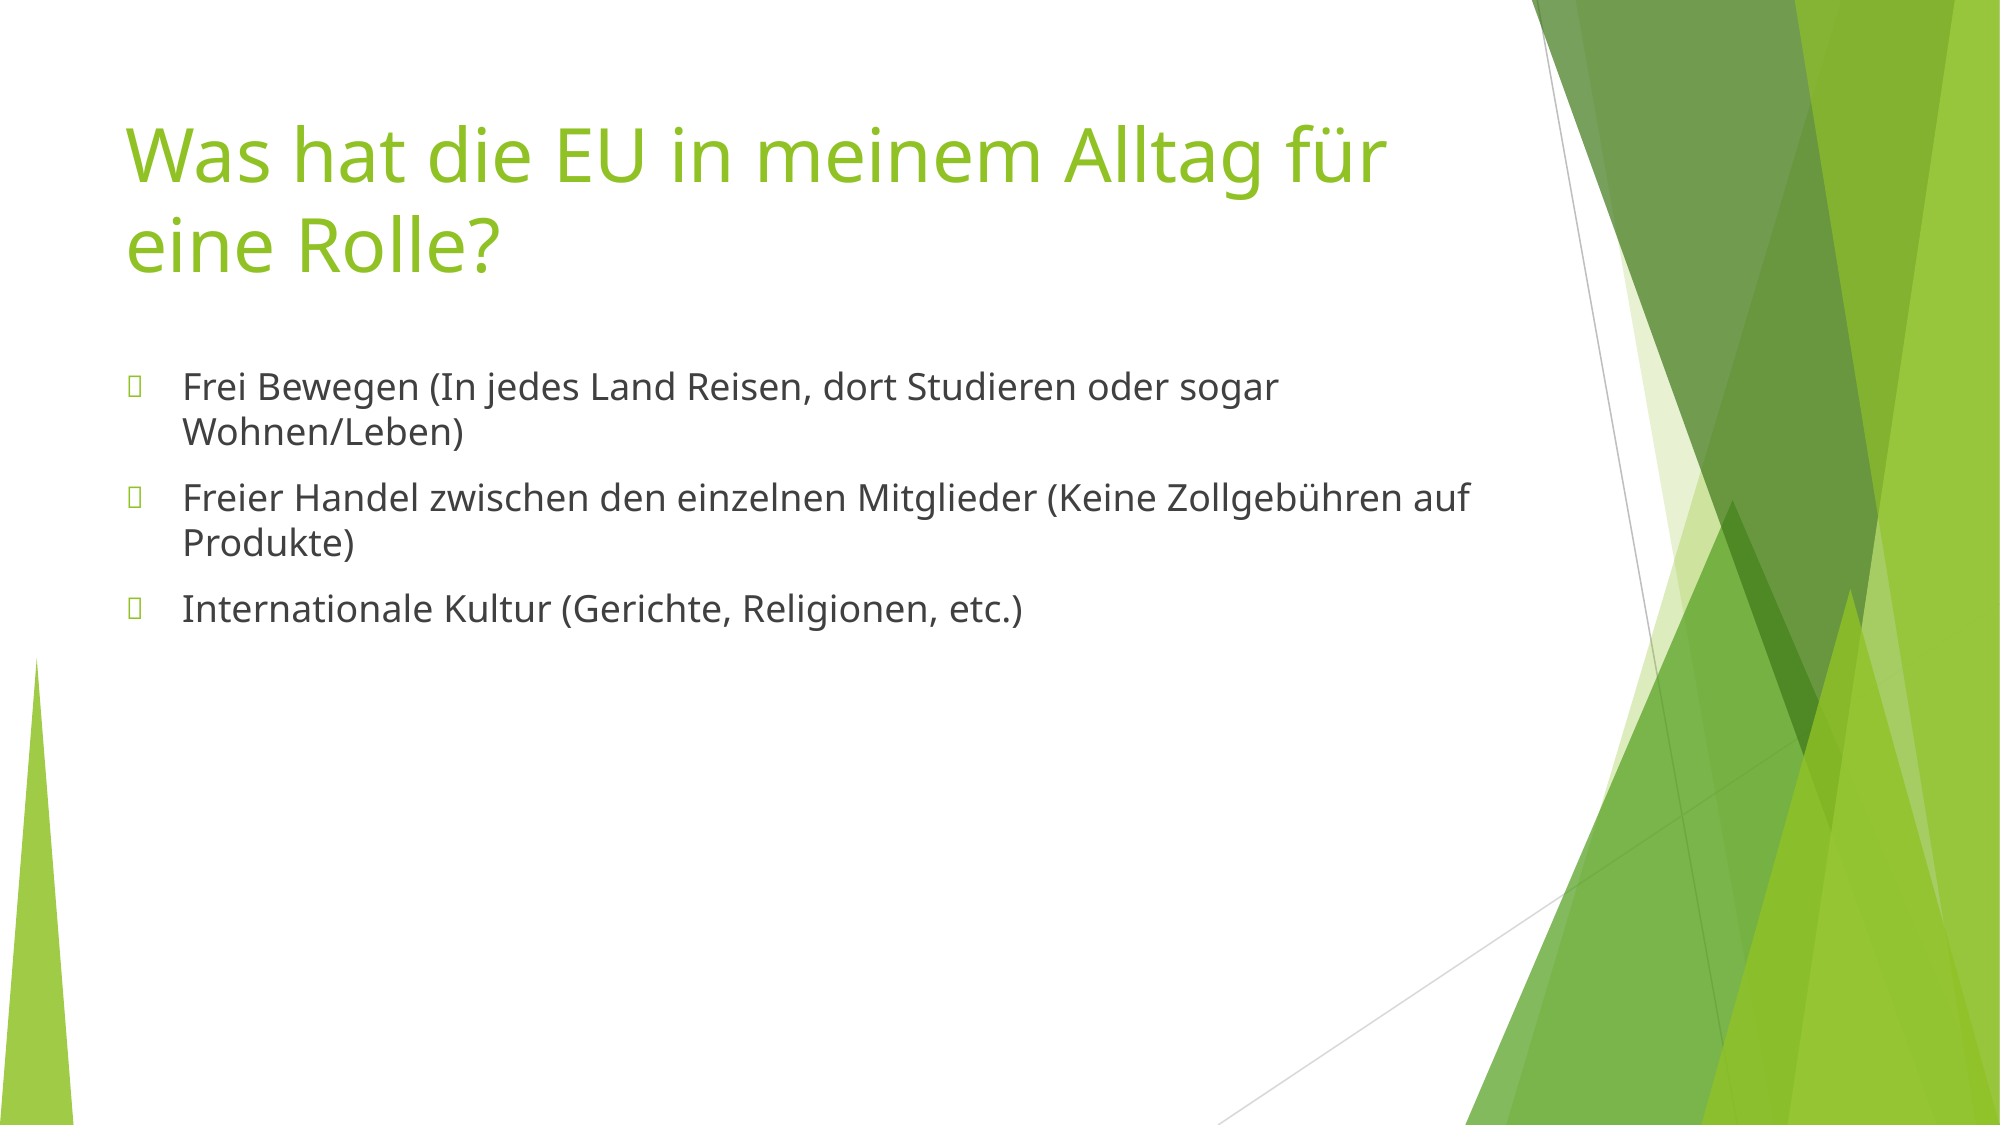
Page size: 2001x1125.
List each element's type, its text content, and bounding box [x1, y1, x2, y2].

title Was hat die EU in meinem Alltag für eine Rolle? [111, 99, 1522, 317]
list Frei Bewegen (In jedes Land Reisen, dort Studieren oder sogar Wohnen/Leben) Freier Handel zwischen den einzelnen Mitglieder (Keine Zollgebühren auf Produkte) Internationale Kultur (Gerichte, Religionen, etc.) [111, 355, 1522, 993]
